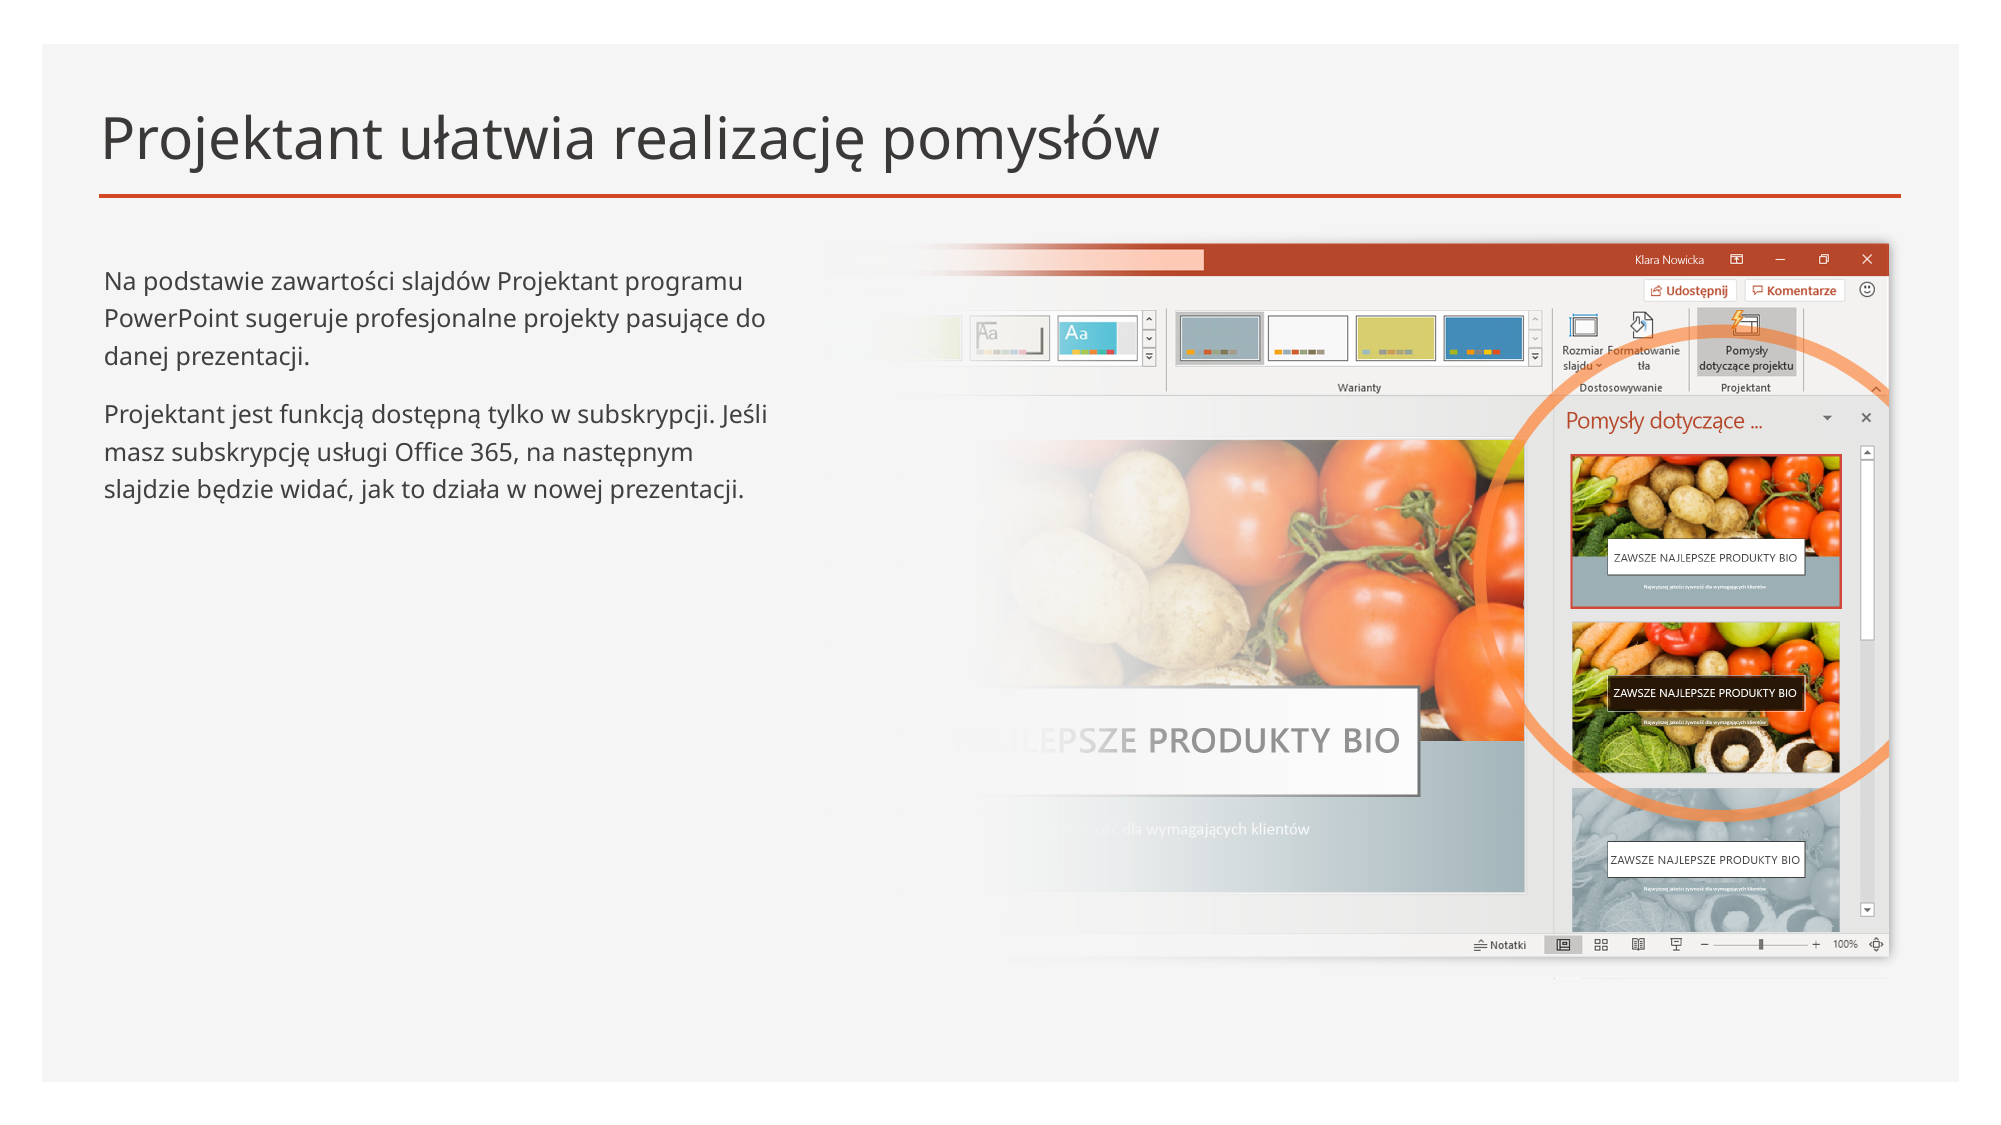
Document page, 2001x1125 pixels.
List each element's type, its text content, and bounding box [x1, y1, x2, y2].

title Projektant ułatwia realizację pomysłów [85, 73, 1214, 179]
text_box Na podstawie zawartości slajdów Projektant programu PowerPoint sugeruje profesjonalne projekty pasujące do danej prezentacji. Projektant jest funkcją dostępną tylko w subskrypcji. Jeśli masz subskrypcję usługi Office 365, na następnym slajdzie będzie widać, jak to działa w nowej prezentacji. [88, 250, 798, 886]
picture [825, 227, 1912, 979]
